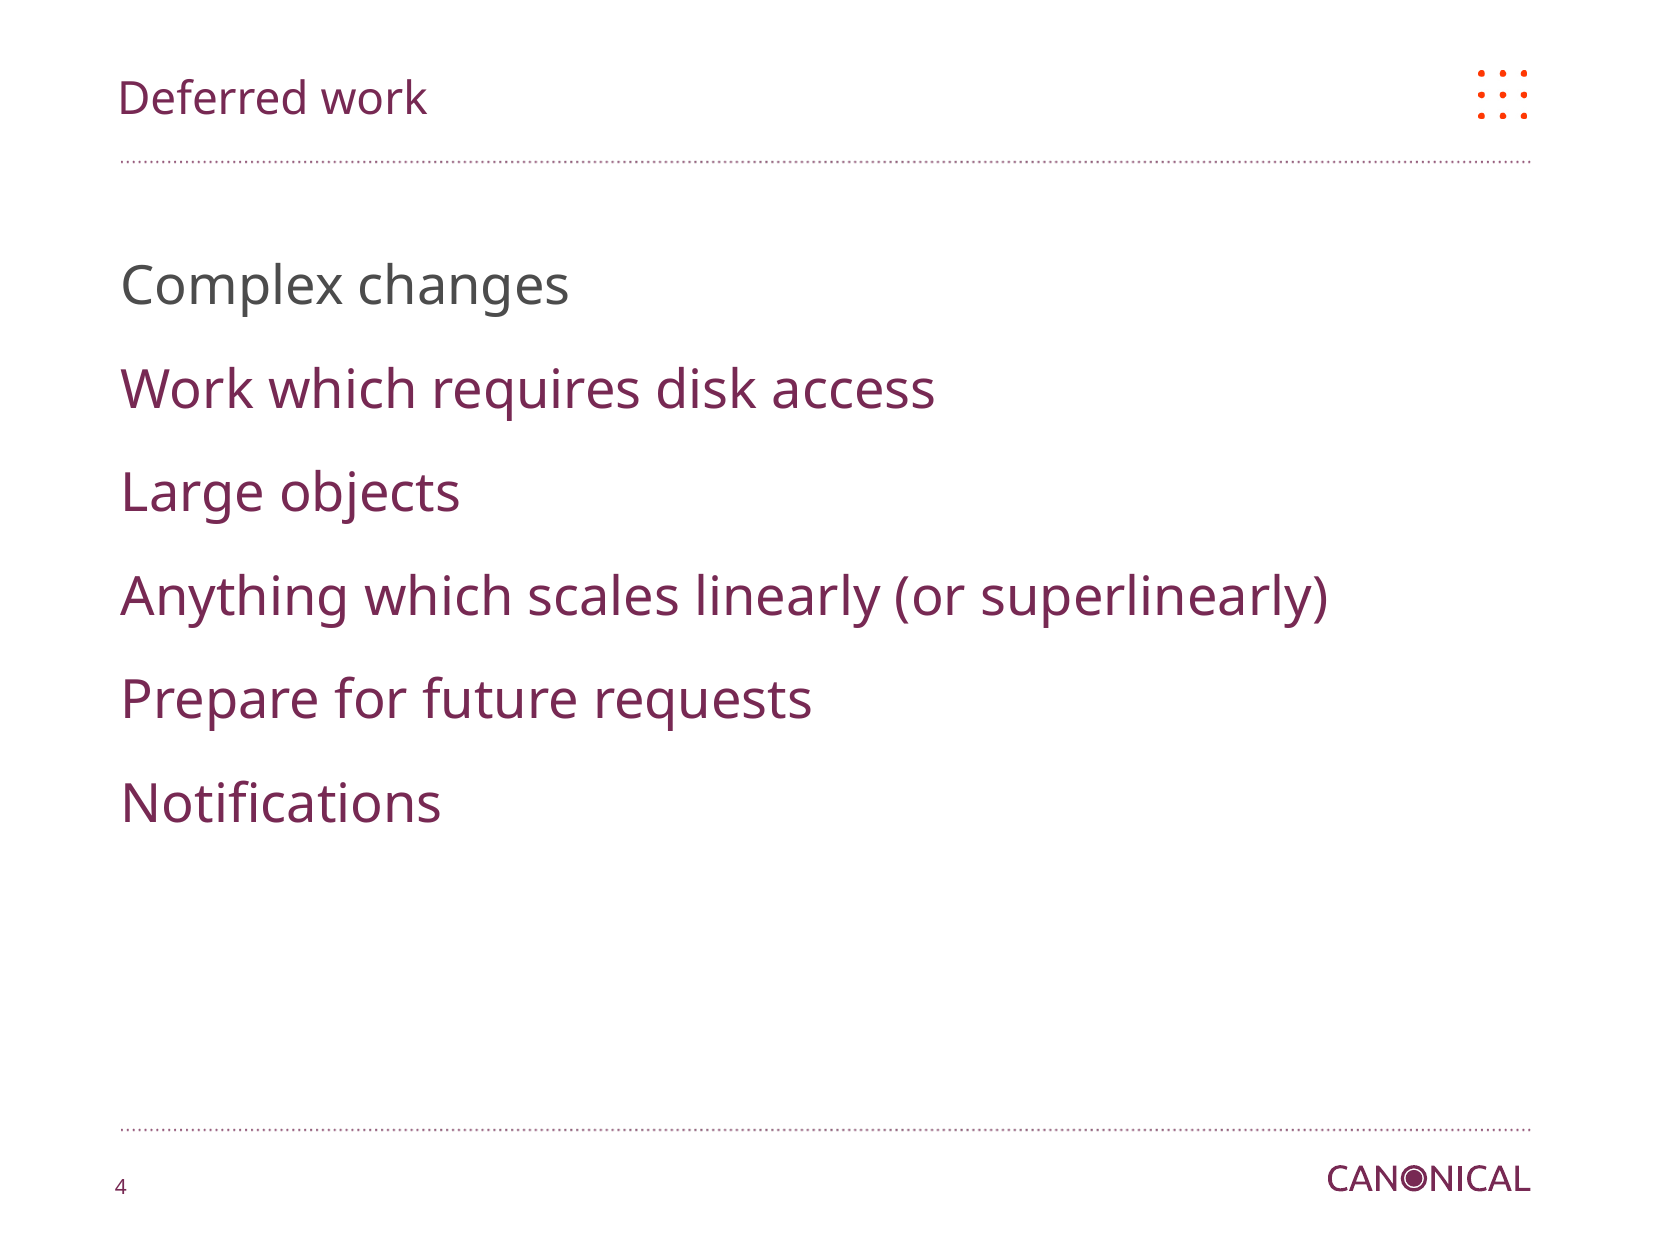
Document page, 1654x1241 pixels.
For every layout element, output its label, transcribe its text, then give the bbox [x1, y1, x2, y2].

picture [1478, 70, 1527, 119]
title Deferred work [117, 71, 1447, 123]
text_box Complex changes Work which requires disk access Large objects Anything which scales linearly (or superlinearly) Prepare for future requests Notifications [105, 224, 1536, 916]
picture [111, 159, 1533, 166]
picture [111, 1127, 1533, 1134]
